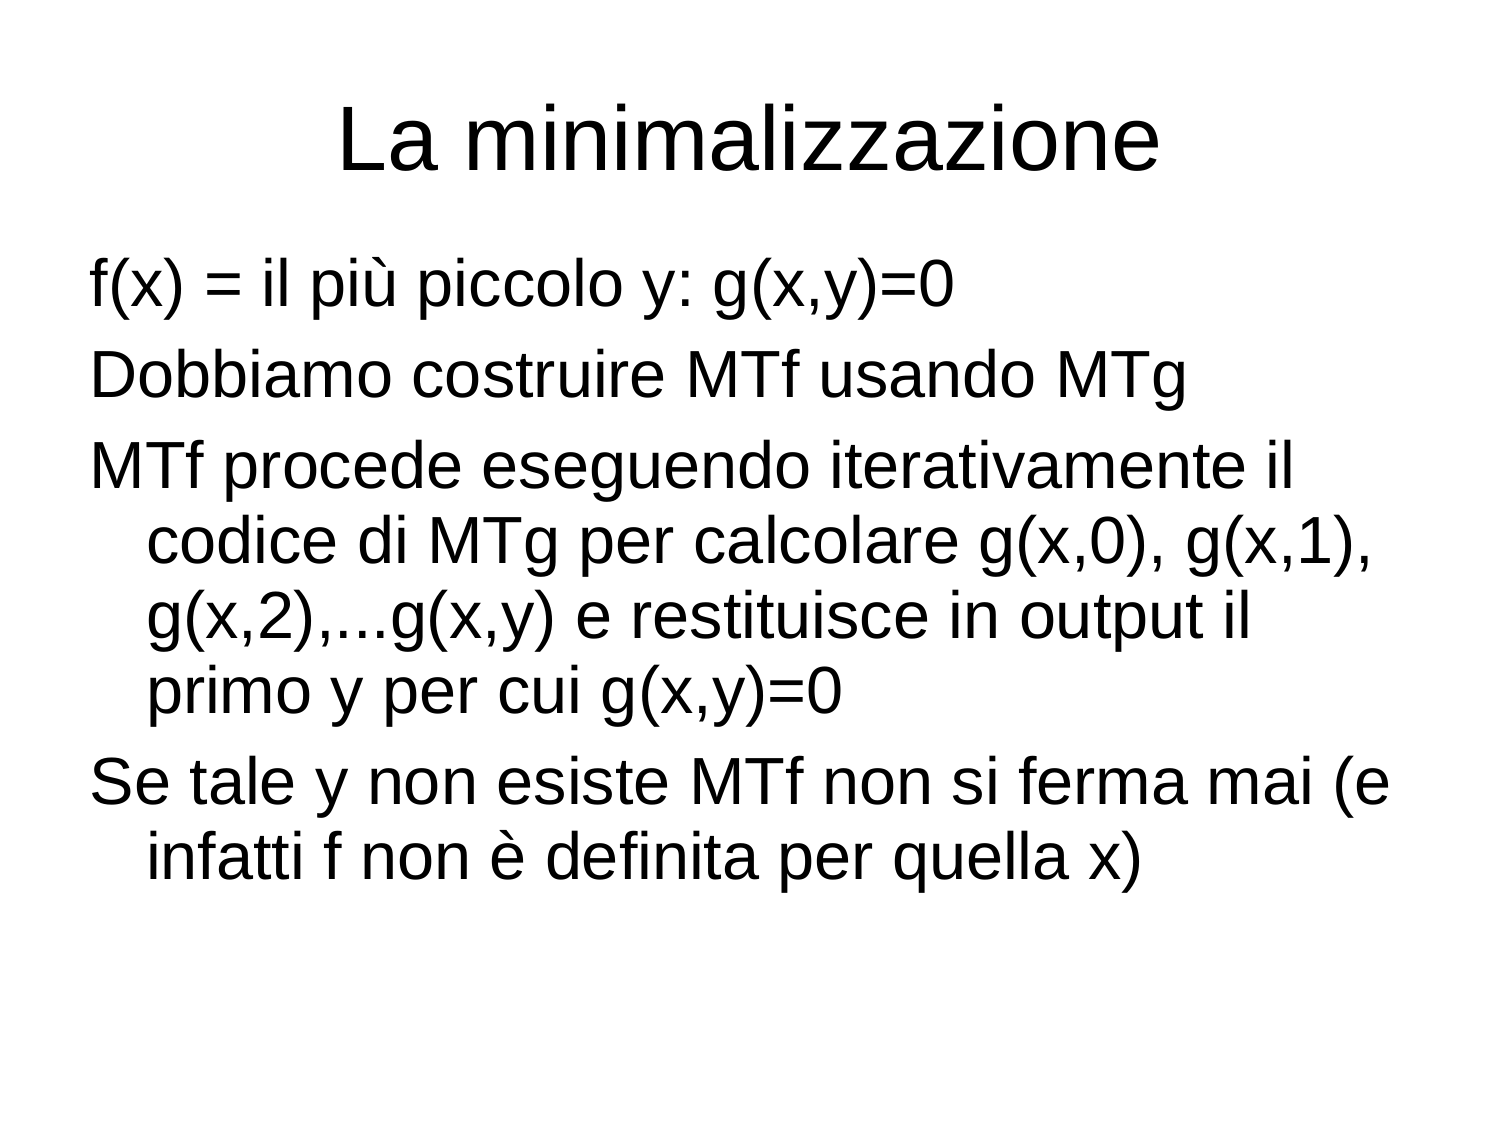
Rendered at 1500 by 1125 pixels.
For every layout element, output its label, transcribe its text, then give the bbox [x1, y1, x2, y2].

list f(x) = il più piccolo y: g(x,y)=0 Dobbiamo costruire MTf usando MTg MTf procede eseguendo iterativamente il codice di MTg per calcolare g(x,0), g(x,1), g(x,2),...g(x,y) e restituisce in output il primo y per cui g(x,y)=0 Se tale y non esiste MTf non si ferma mai (e infatti f non è definita per quella x) [75, 237, 1426, 1035]
title La minimalizzazione [75, 45, 1426, 233]
